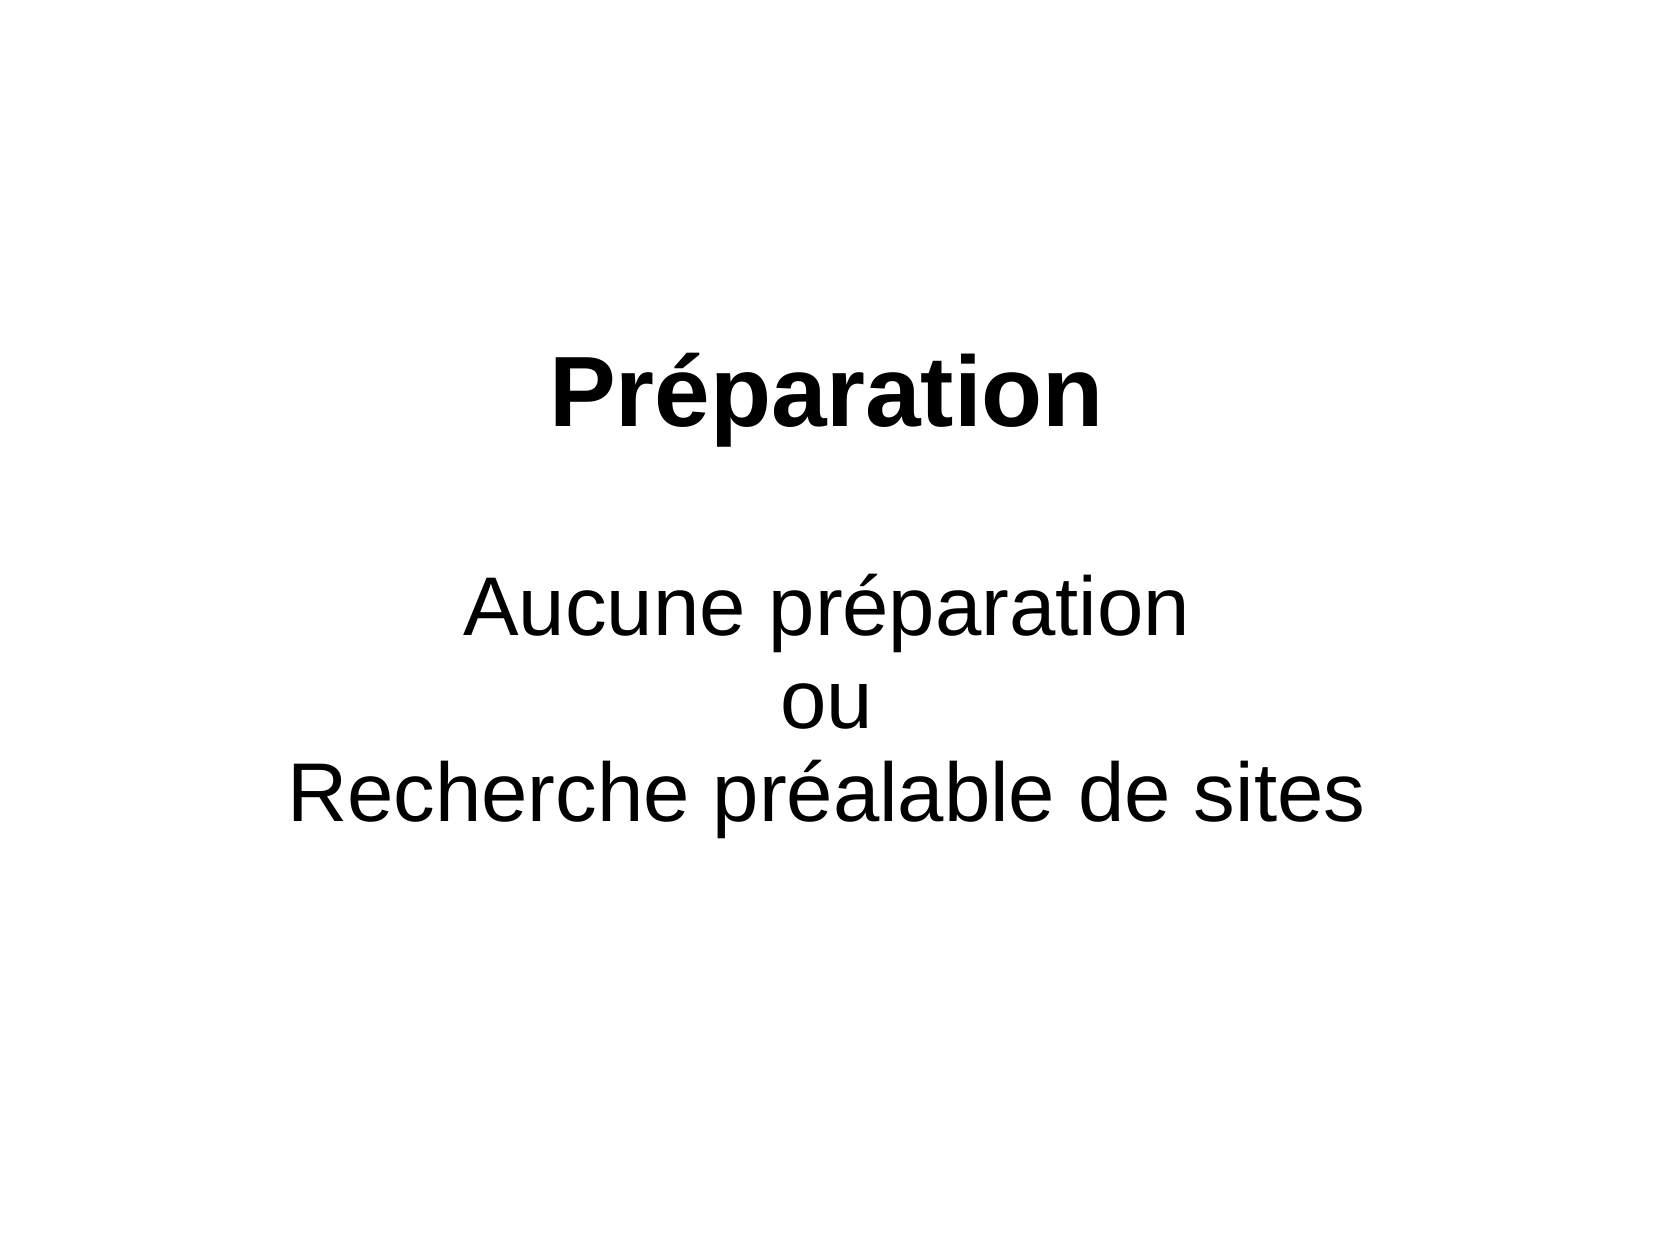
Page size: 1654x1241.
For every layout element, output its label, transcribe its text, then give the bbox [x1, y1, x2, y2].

subtitle Préparation Aucune préparation ou Recherche préalable de sites [82, 297, 1571, 1102]
